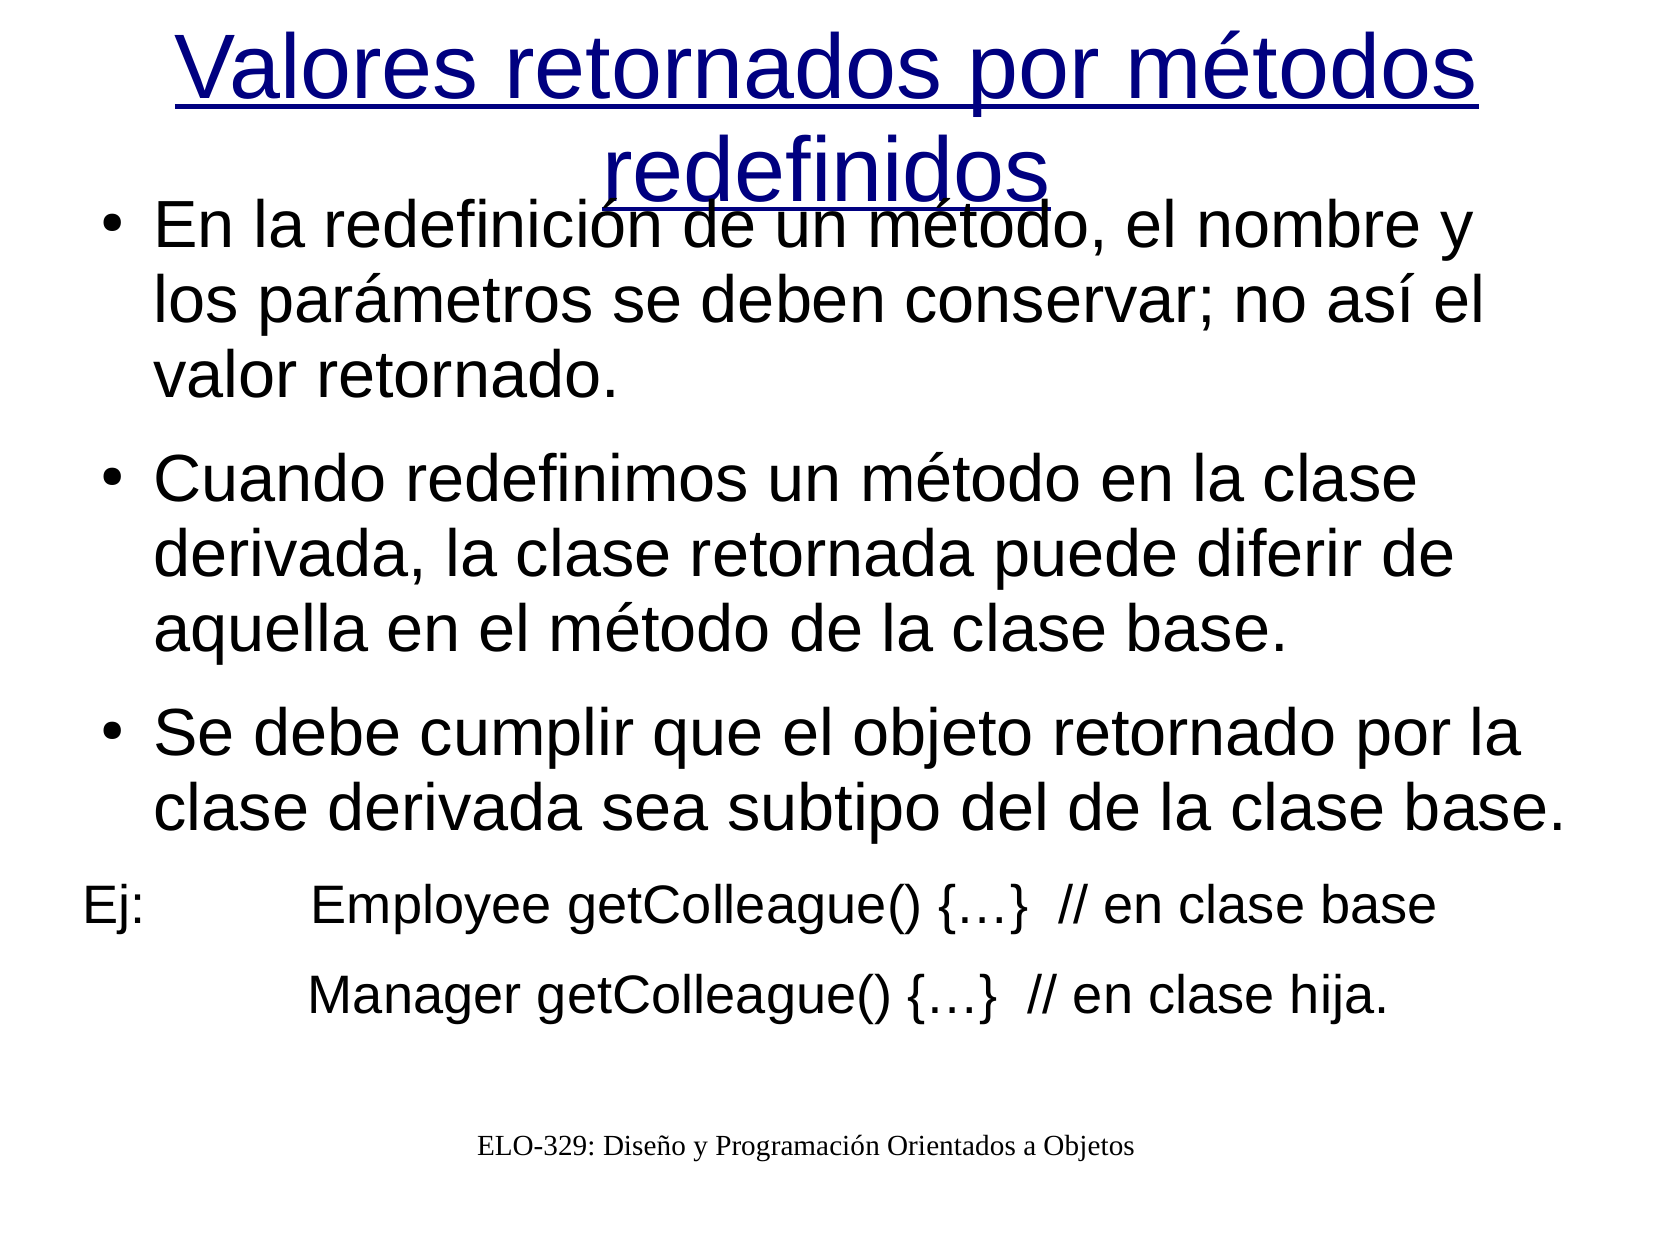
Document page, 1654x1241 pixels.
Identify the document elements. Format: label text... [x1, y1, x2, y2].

title Valores retornados por métodos redefinidos [82, 49, 1571, 187]
list En la redefinición de un método, el nombre y los parámetros se deben conservar; no así el valor retornado. Cuando redefinimos un método en la clase derivada, la clase retornada puede diferir de aquella en el método de la clase base. Se debe cumplir que el objeto retornado por la clase derivada sea subtipo del de la clase base. Ej: Employee getColleague() {…} // en clase base Manager getColleague() {…} // en clase hija. [82, 187, 1571, 1126]
